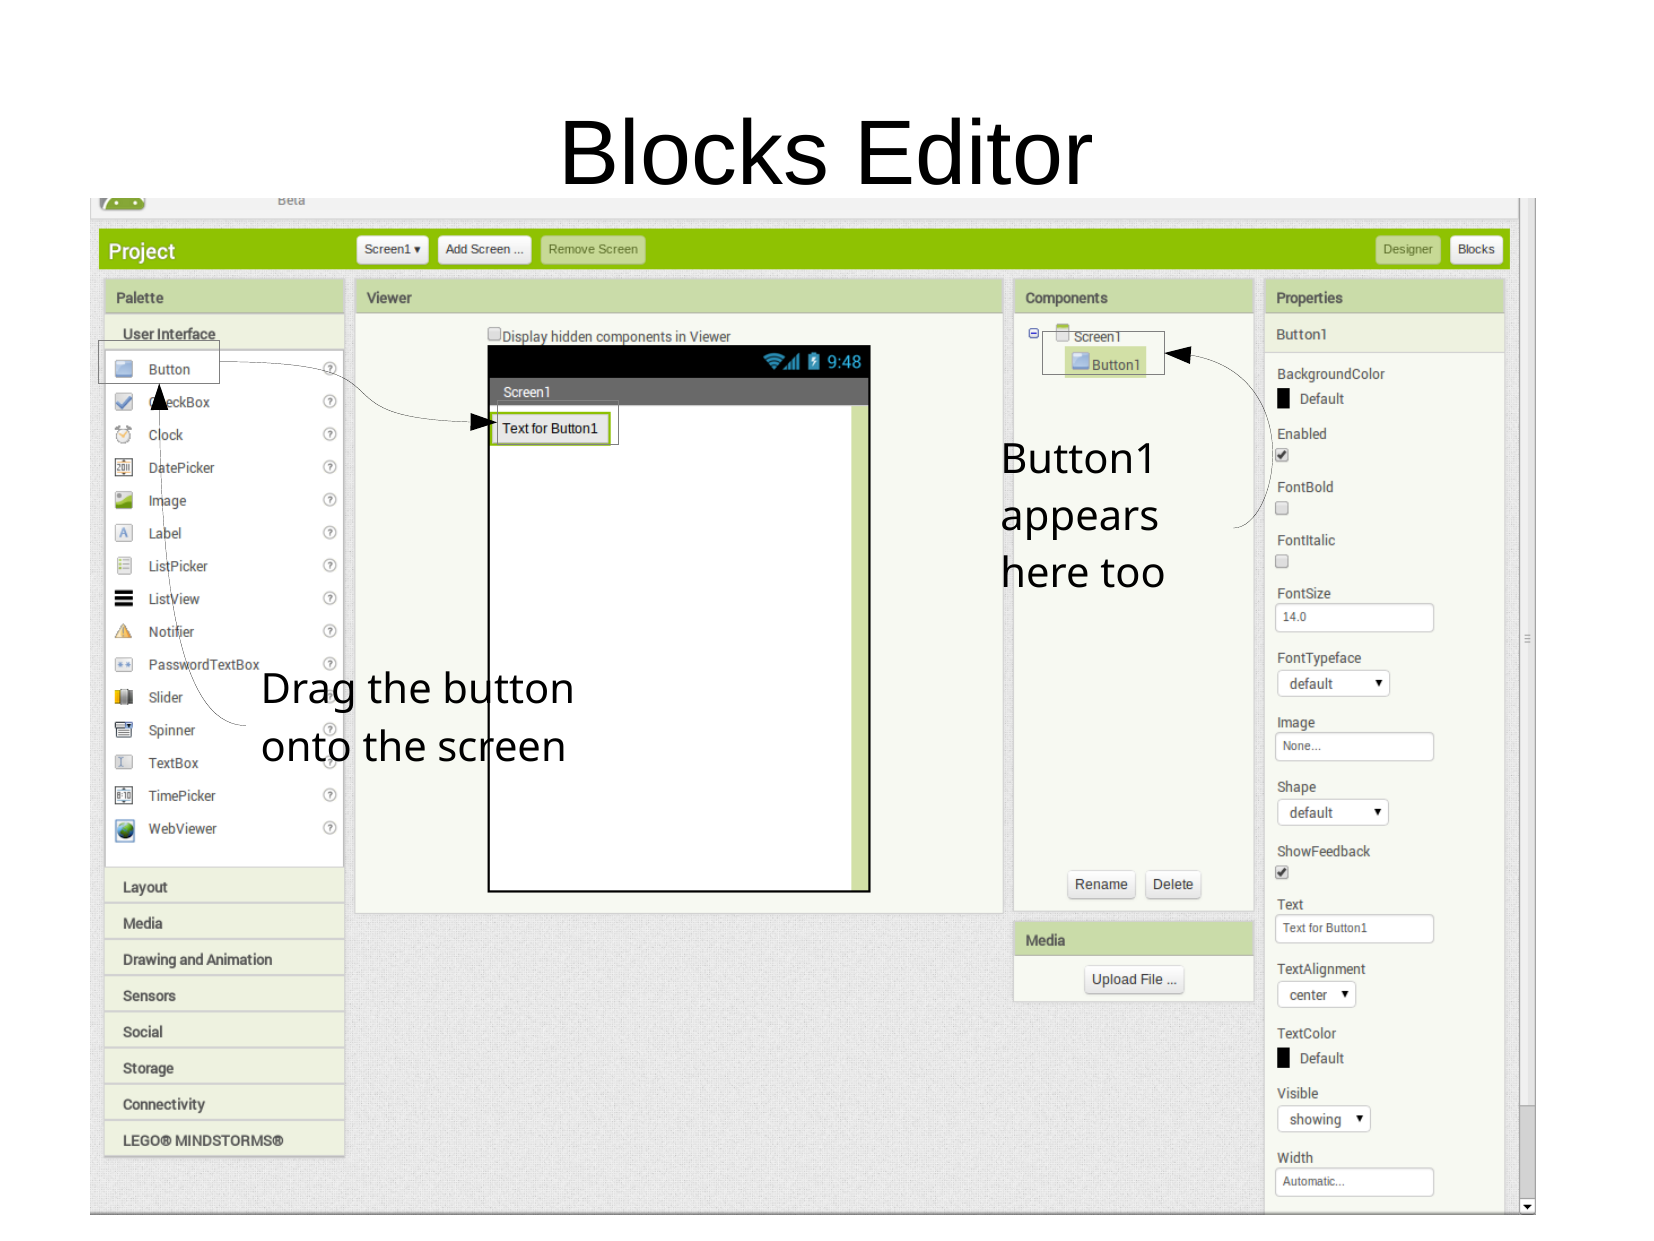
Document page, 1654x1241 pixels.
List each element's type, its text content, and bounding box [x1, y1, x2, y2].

text_box Drag the button onto the screen [245, 651, 688, 800]
text_box Button1 appears here too [985, 421, 1234, 635]
picture [90, 198, 1536, 1216]
title Blocks Editor [82, 49, 1571, 257]
